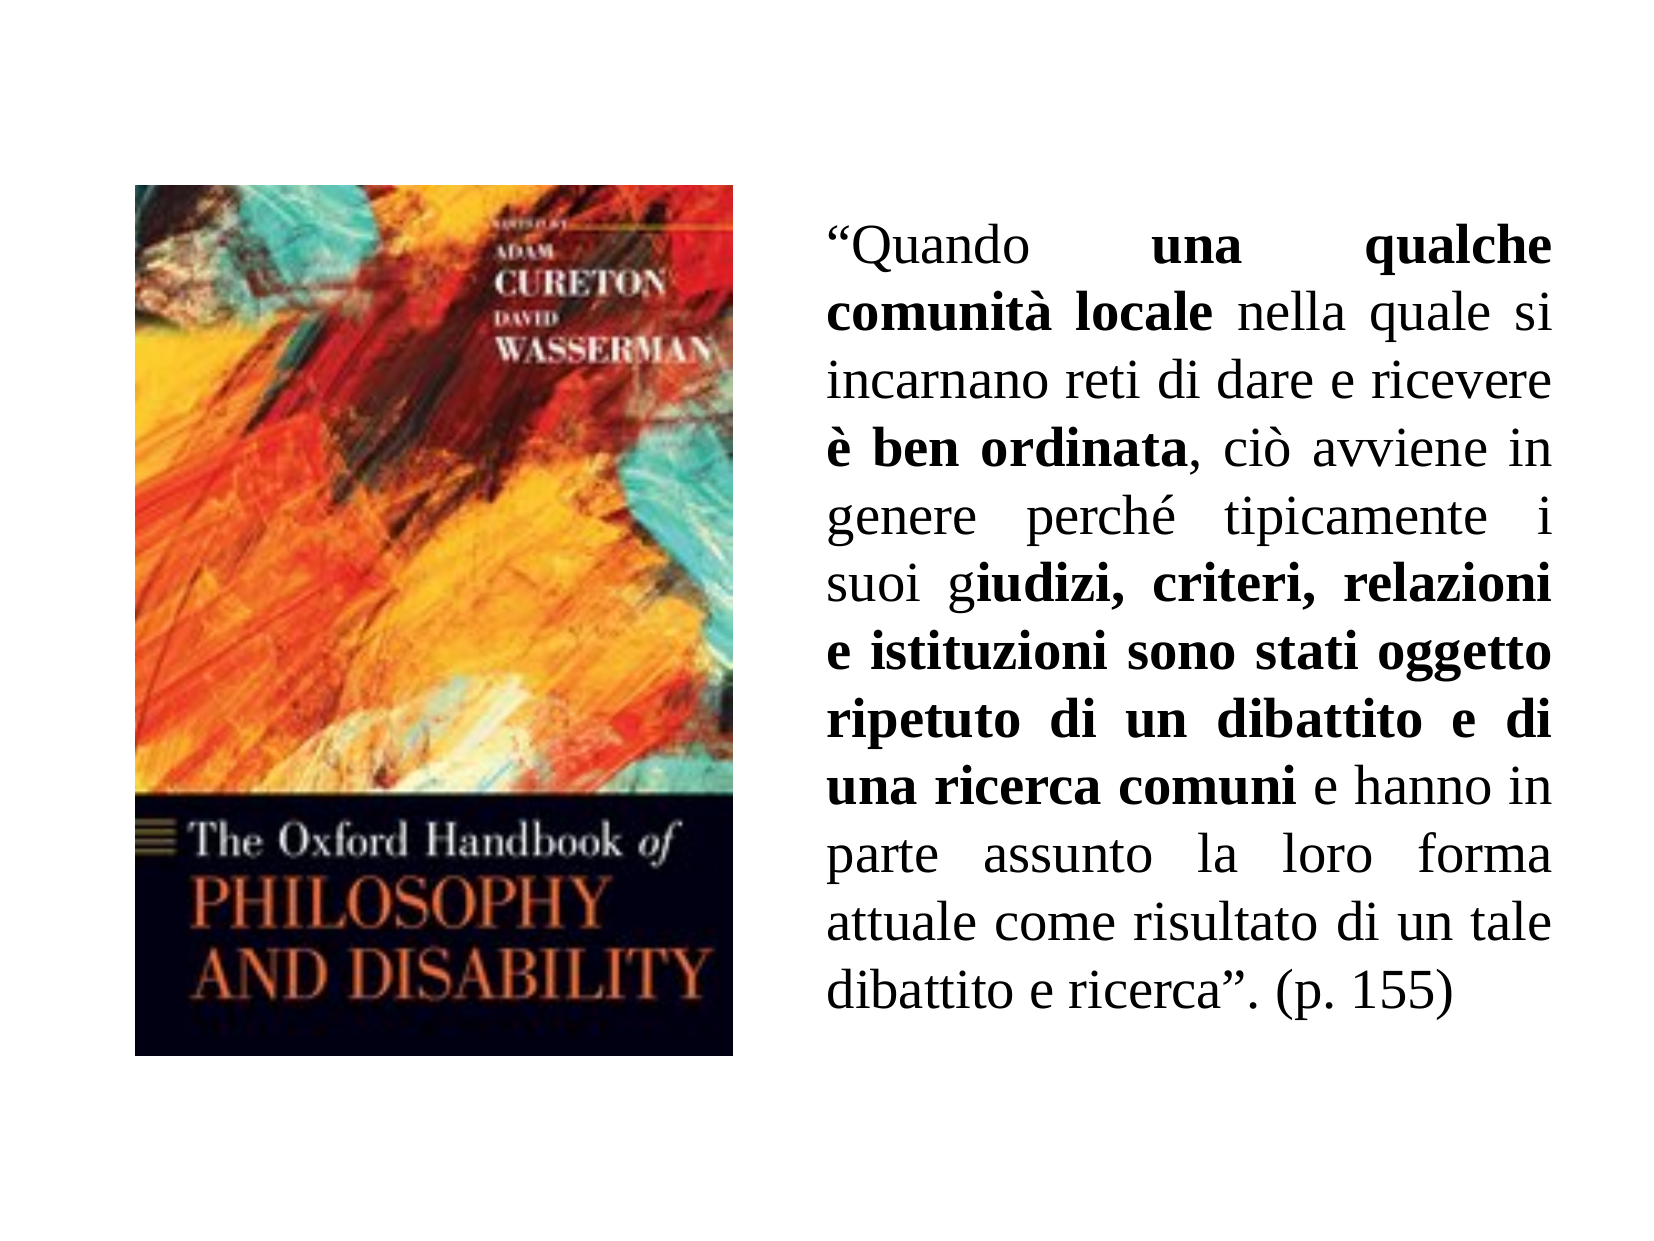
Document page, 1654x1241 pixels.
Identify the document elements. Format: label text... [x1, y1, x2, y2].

picture [135, 185, 733, 1056]
list “Quando una qualche comunità locale nella quale si incarnano reti di dare e ricevere è ben ordinata, ciò avviene in genere perché tipicamente i suoi giudizi, criteri, relazioni e istituzioni sono stati oggetto ripetuto di un dibattito e di una ricerca comuni e hanno in parte assunto la loro forma attuale come risultato di un tale dibattito e ricerca”. (p. 155) [826, 206, 1553, 1065]
